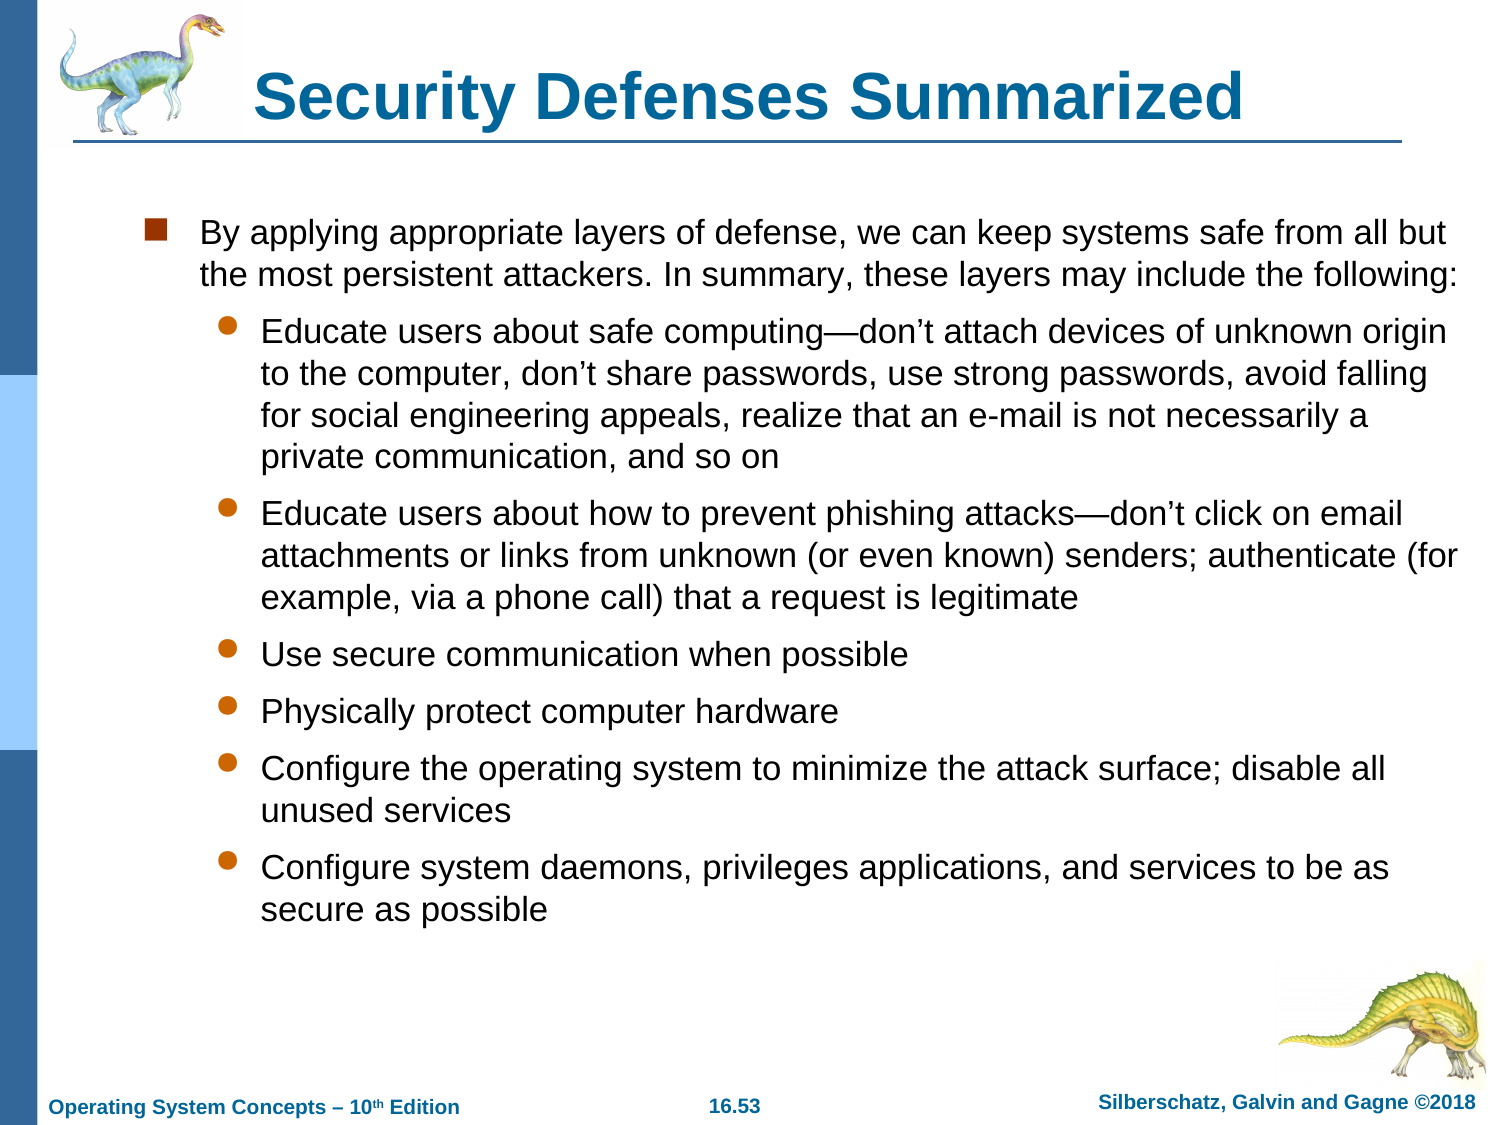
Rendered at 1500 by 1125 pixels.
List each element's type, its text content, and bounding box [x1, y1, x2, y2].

picture [46, 0, 243, 149]
picture [1275, 959, 1486, 1090]
picture [1415, 1094, 1423, 1099]
title Security Defenses Summarized [75, 45, 1426, 141]
list By applying appropriate layers of defense, we can keep systems safe from all but the most persistent attackers. In summary, these layers may include the following: Educate users about safe computing—don’t attach devices of unknown origin to the computer, don’t share passwords, use strong passwords, avoid falling for social engineering appeals, realize that an e-mail is not necessarily a private communication, and so on Educate users about how to prevent phishing attacks—don’t click on email attachments or links from unknown (or even known) senders; authenticate (for example, via a phone call) that a request is legitimate Use secure communication when possible Physically protect computer hardware Configure the operating system to minimize the attack surface; disable all unused services Configure system daemons, privileges applications, and services to be as secure as possible [132, 202, 1483, 946]
